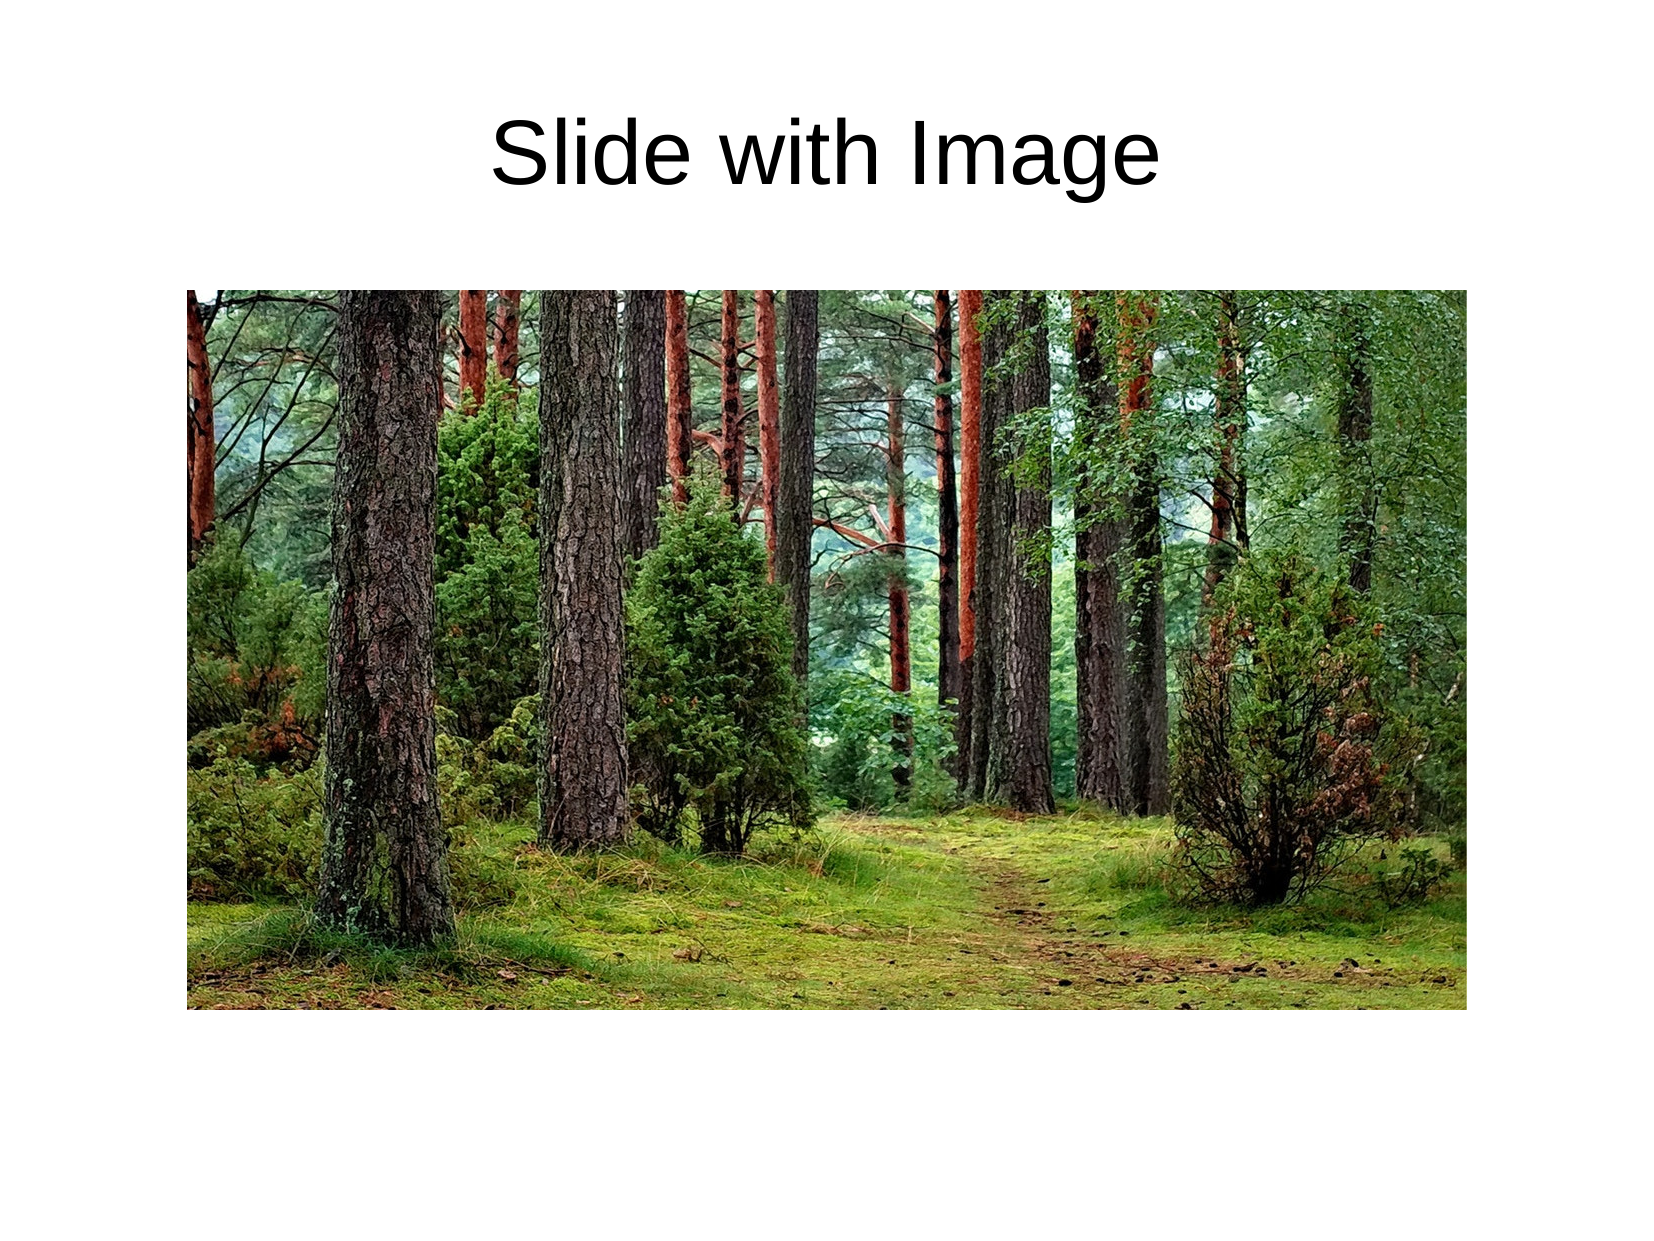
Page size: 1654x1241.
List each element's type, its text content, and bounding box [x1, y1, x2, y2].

title Slide with Image [82, 49, 1571, 257]
picture [187, 290, 1467, 1010]
